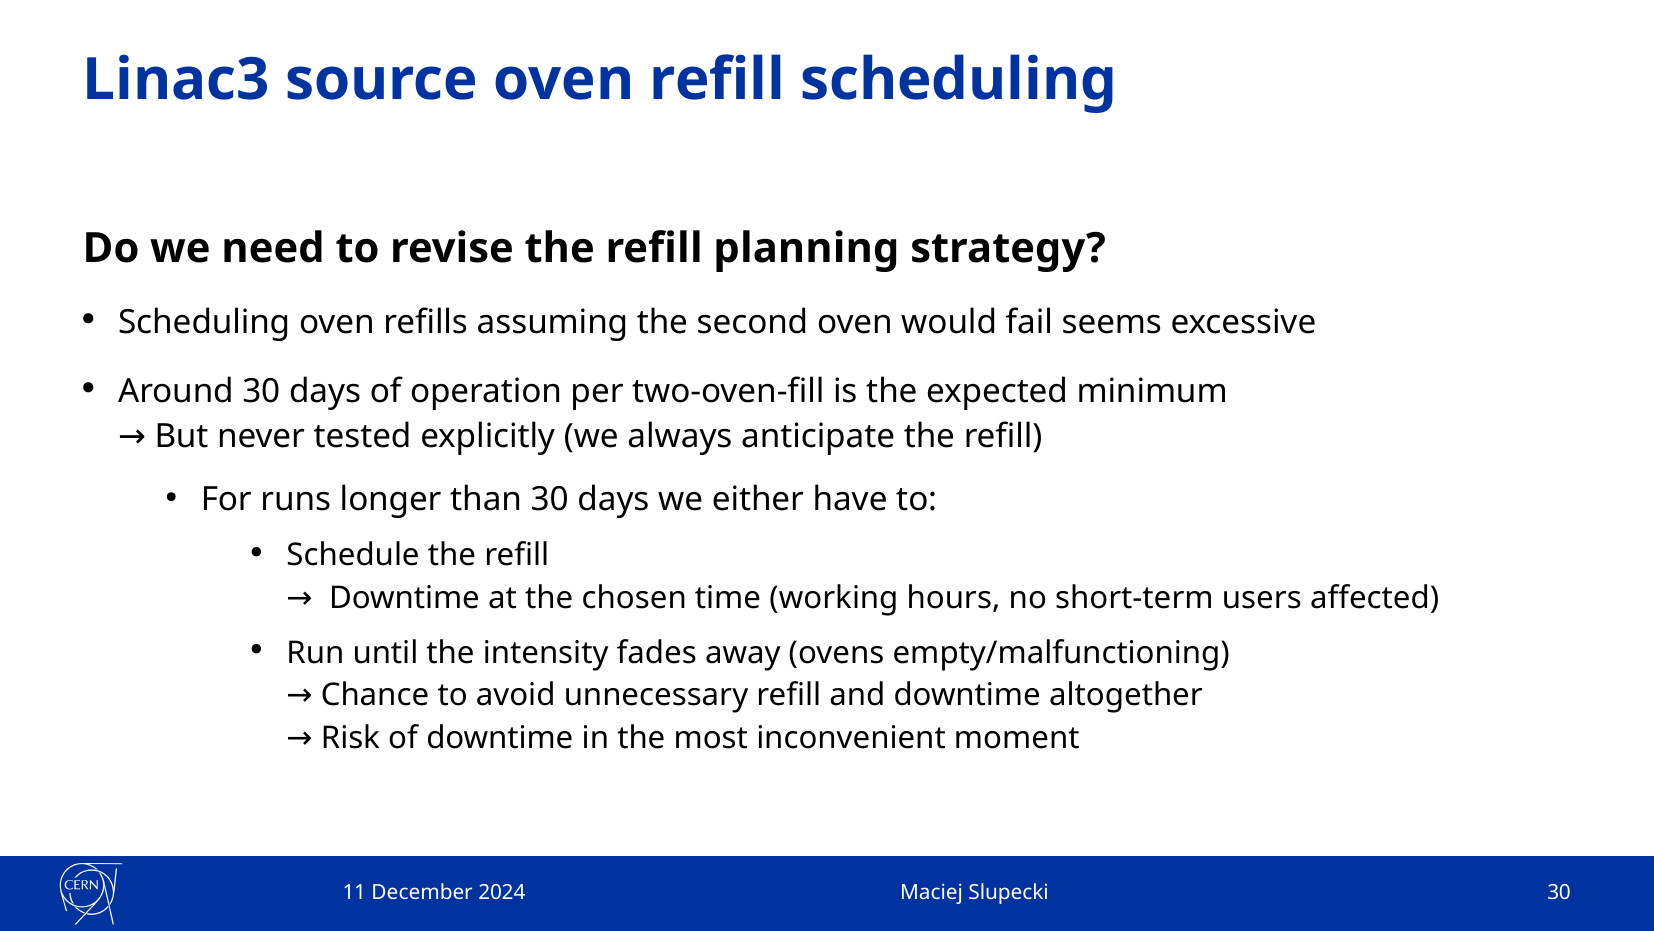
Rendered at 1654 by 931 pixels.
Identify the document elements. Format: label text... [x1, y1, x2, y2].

title Linac3 source oven refill scheduling [82, 37, 1571, 193]
picture [56, 859, 127, 928]
list Do we need to revise the refill planning strategy? Scheduling oven refills assuming the second oven would fail seems excessive Around 30 days of operation per two-oven-fill is the expected minimum → But never tested explicitly (we always anticipate the refill) For runs longer than 30 days we either have to: Schedule the refill → Downtime at the chosen time (working hours, no short-term users affected) Run until the intensity fades away (ovens empty/malfunctioning) → Chance to avoid unnecessary refill and downtime altogether → Risk of downtime in the most inconvenient moment [82, 217, 1548, 827]
